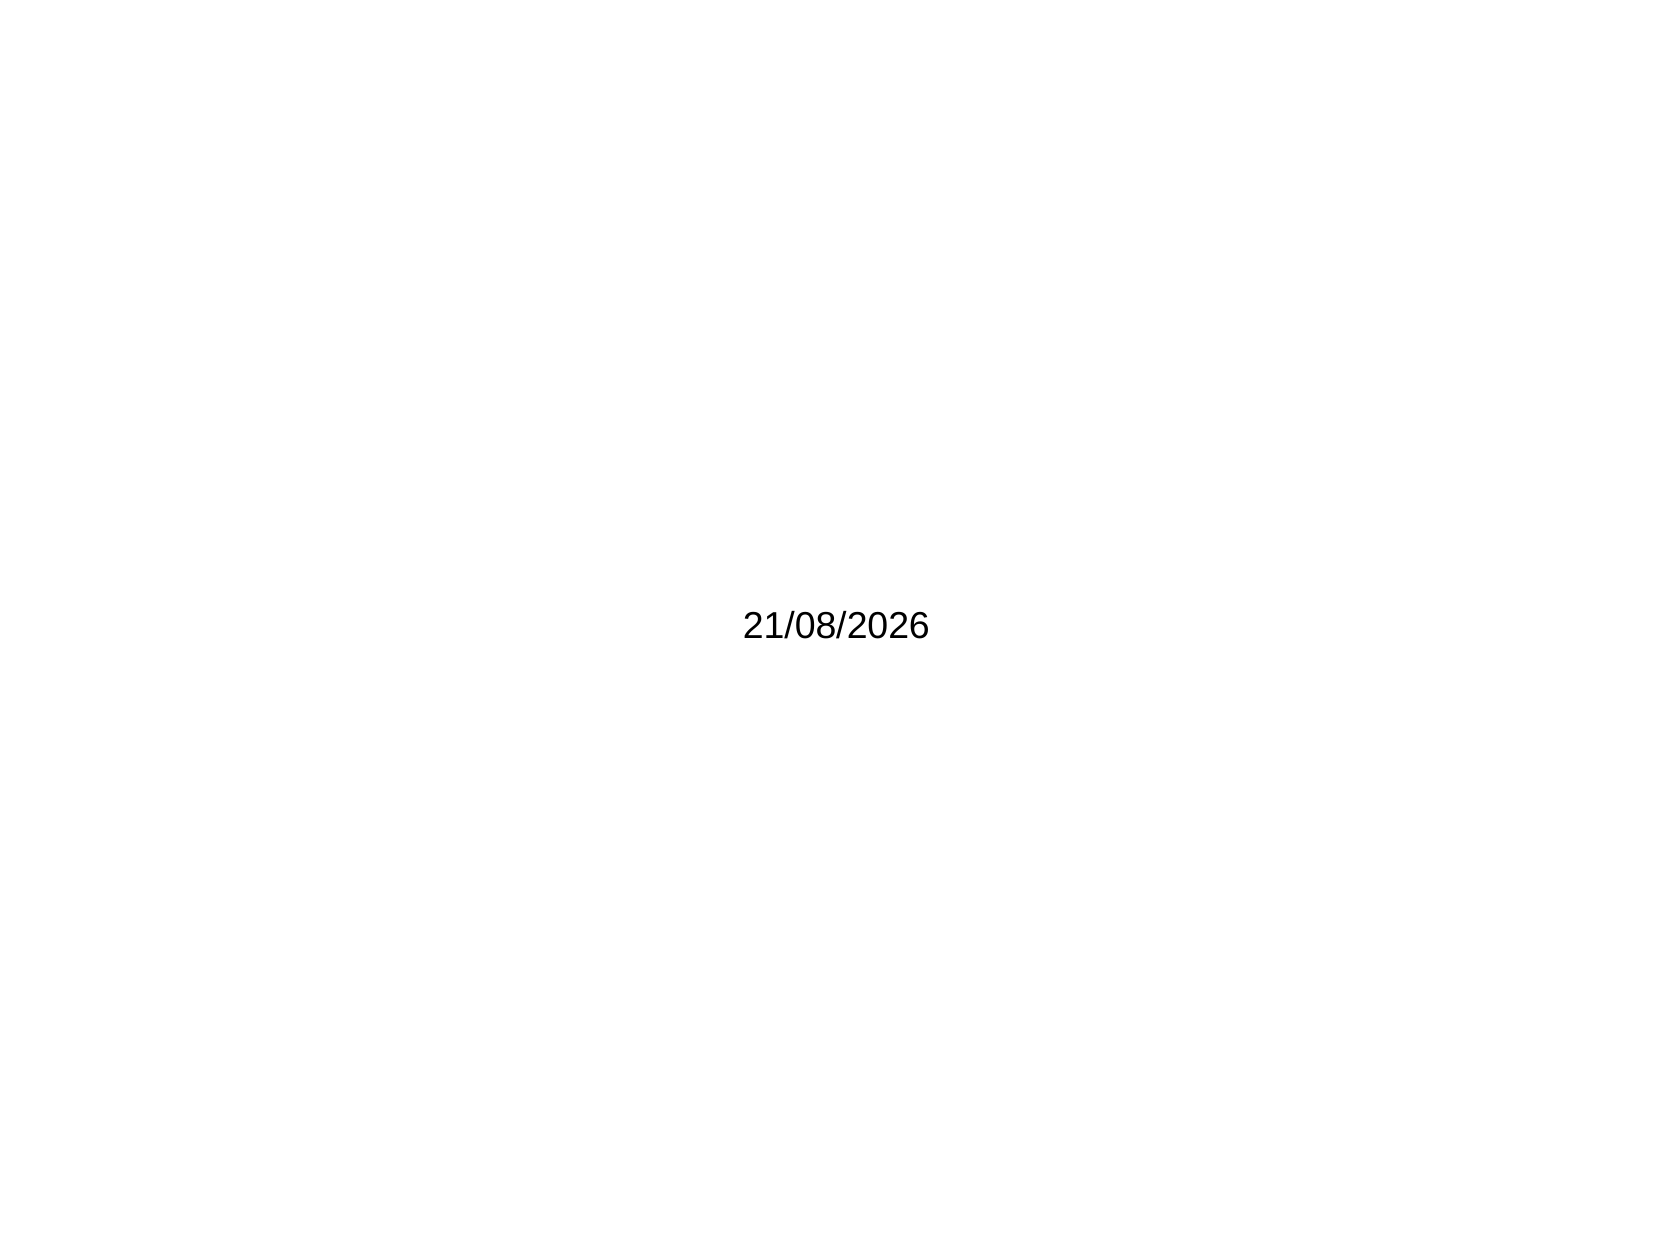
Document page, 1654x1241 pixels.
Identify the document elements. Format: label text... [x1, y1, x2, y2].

text_box 26/01/2016 [728, 597, 945, 668]
